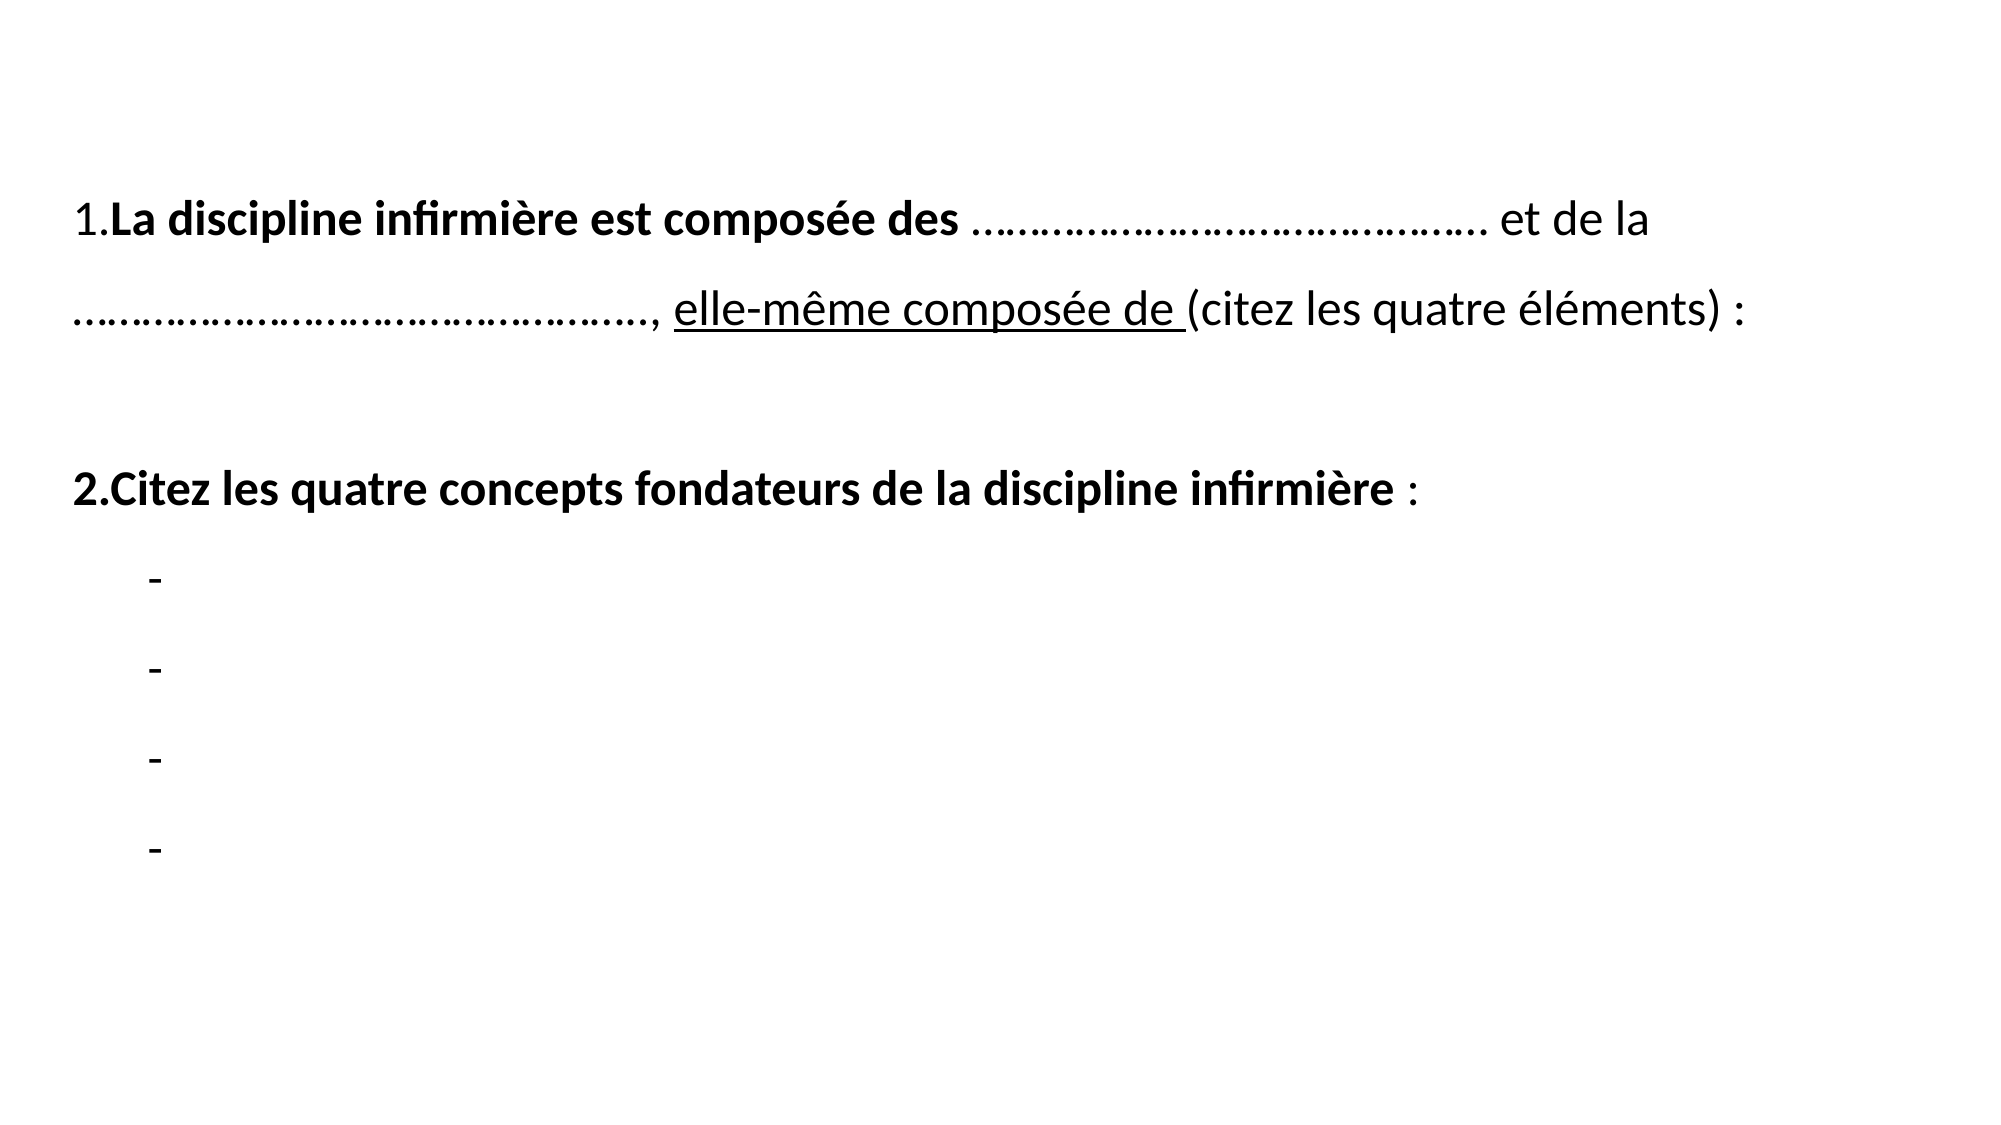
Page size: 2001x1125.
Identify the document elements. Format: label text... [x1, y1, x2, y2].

text_box 1.La discipline infirmière est composée des ……………………………………… et de la ………………………………………….., elle-même composée de (citez les quatre éléments) : 2.Citez les quatre concepts fondateurs de la discipline infirmière : - - - - [58, 148, 1932, 883]
